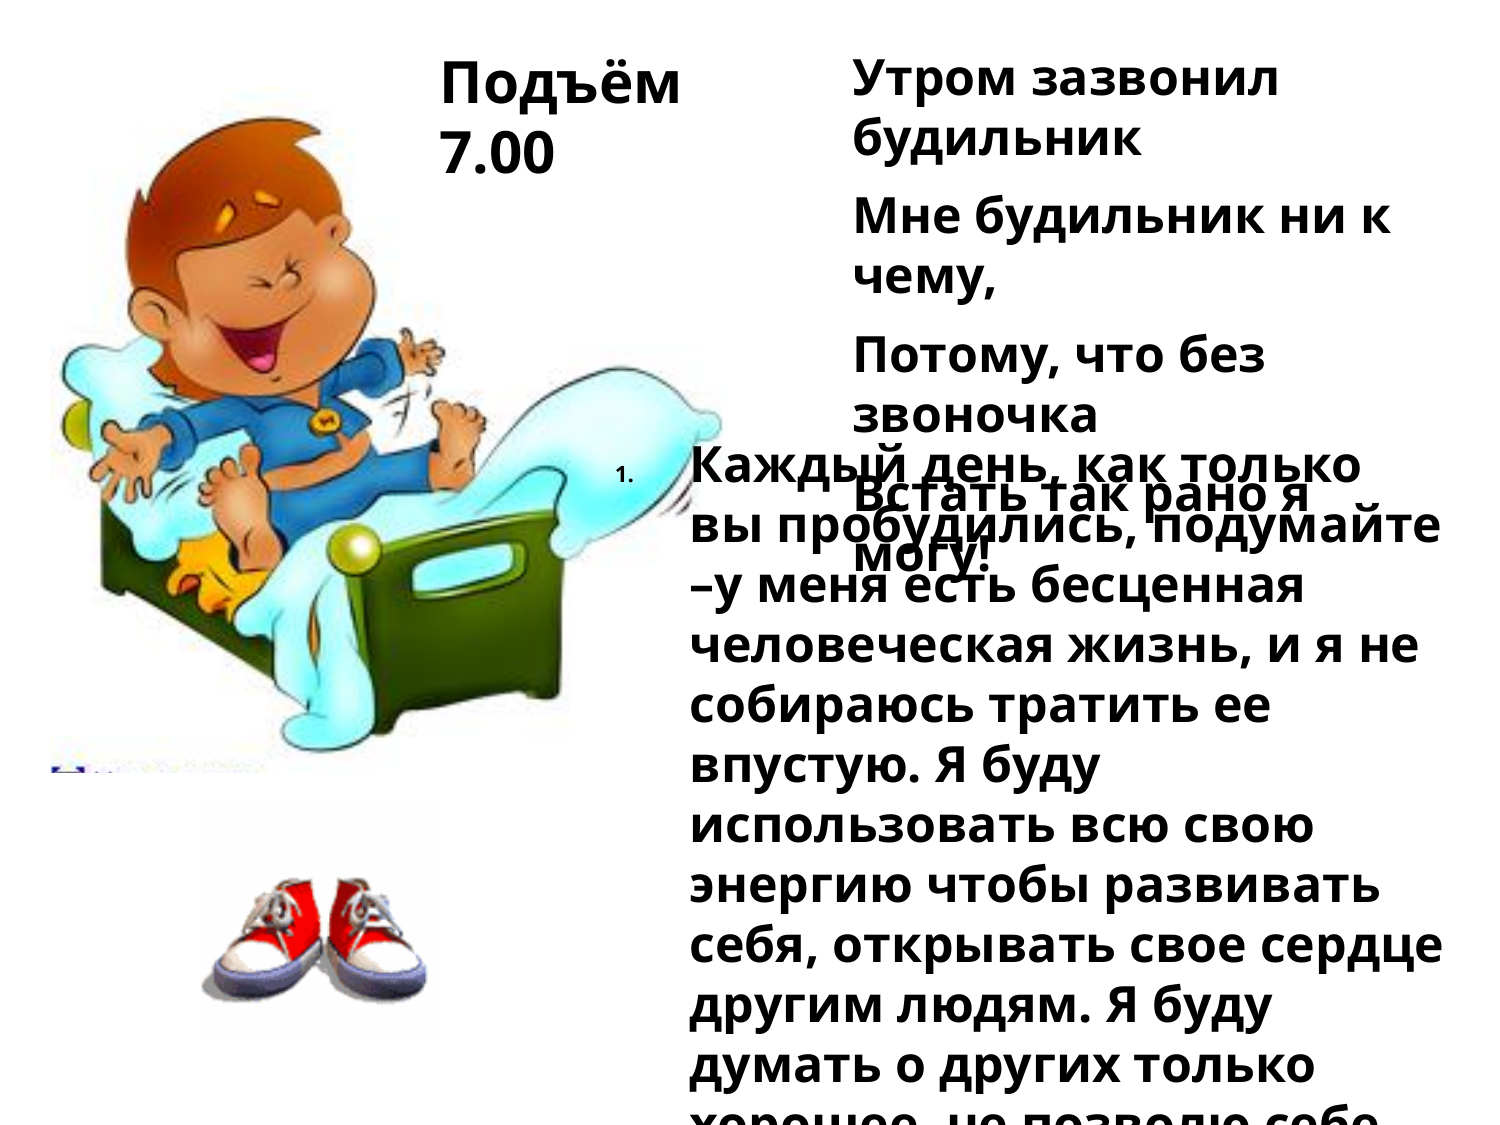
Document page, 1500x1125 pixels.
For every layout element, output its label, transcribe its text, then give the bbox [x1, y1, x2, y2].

picture [50, 87, 728, 773]
text_box Каждый день, как только вы пробудились, подумайте –у меня есть бесценная человеческая жизнь, и я не собираюсь тратить ее впустую. Я буду использовать всю свою энергию чтобы развивать себя, открывать свое сердце другим людям. Я буду думать о других только хорошее, не позволю себе злиться или думать плохо о ком-то, я собираюсь быть полезным людям настолько, насколько я смогу.» [600, 425, 1463, 1125]
picture [200, 799, 441, 1041]
text_box Утром зазвонил будильник Мне будильник ни к чему, Потому, что без звоночка Встать так рано я могу! [837, 37, 1438, 589]
text_box Подъём 7.00 [425, 37, 821, 193]
